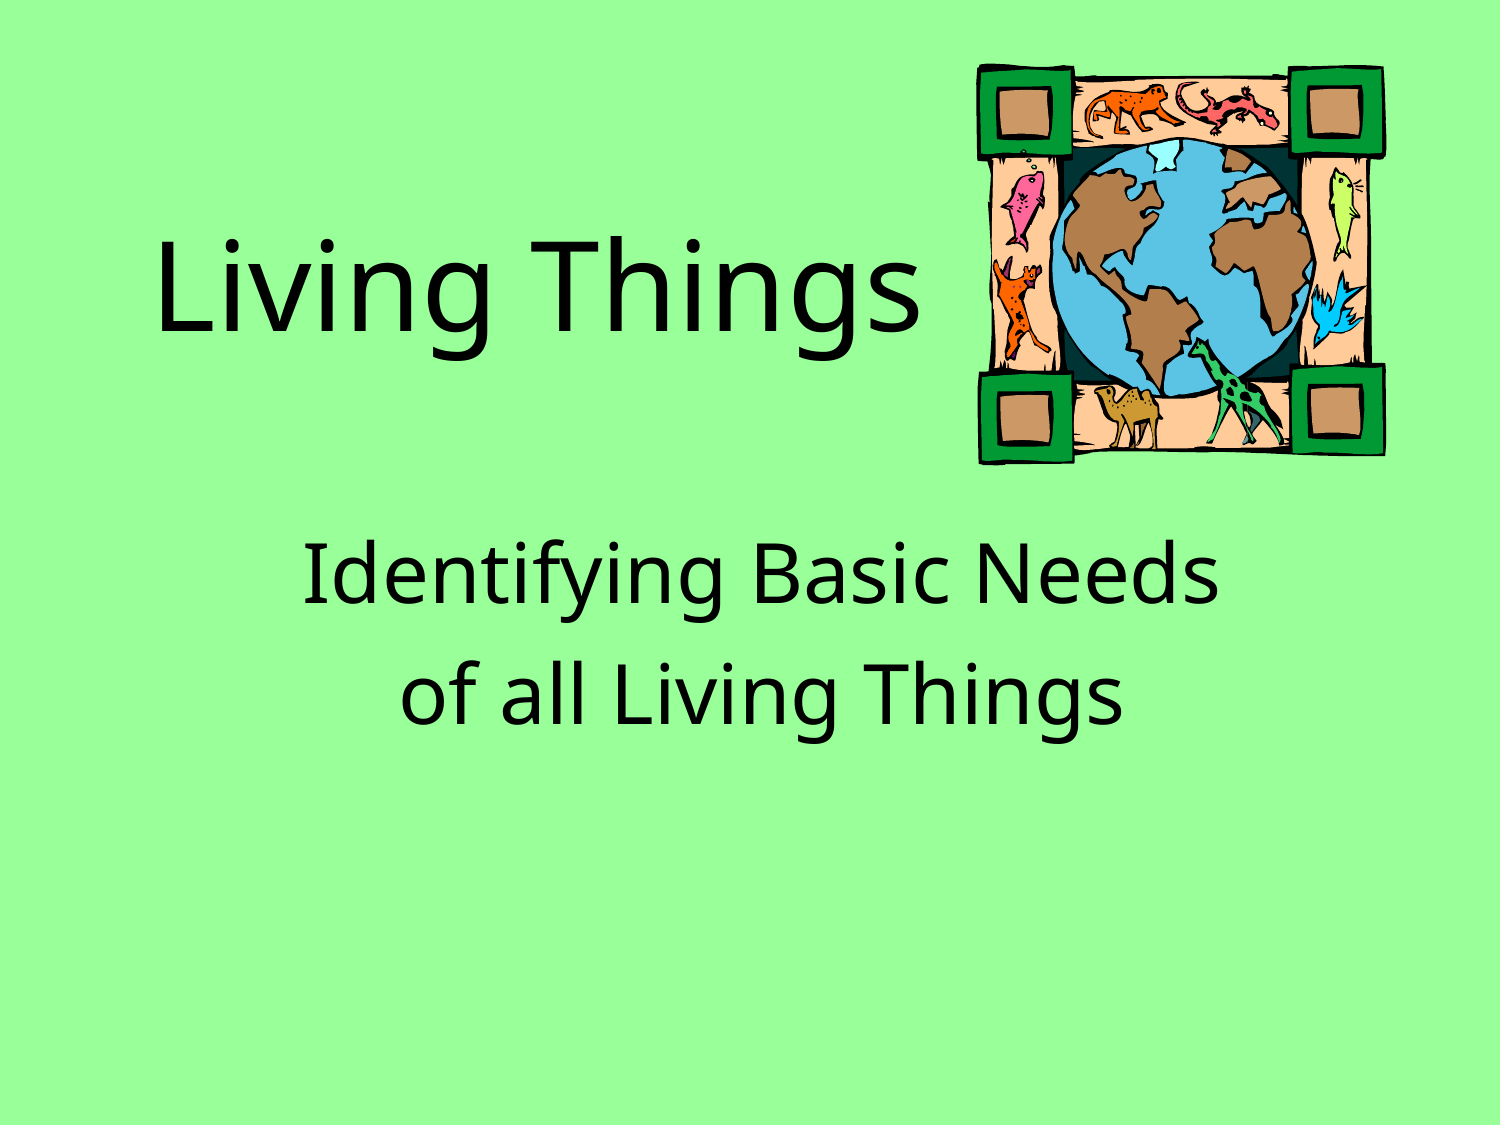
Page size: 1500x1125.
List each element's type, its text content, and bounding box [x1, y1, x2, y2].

text_box Identifying Basic Needs of all Living Things [237, 512, 1288, 800]
picture [975, 62, 1388, 466]
text_box Living Things [125, 187, 951, 375]
